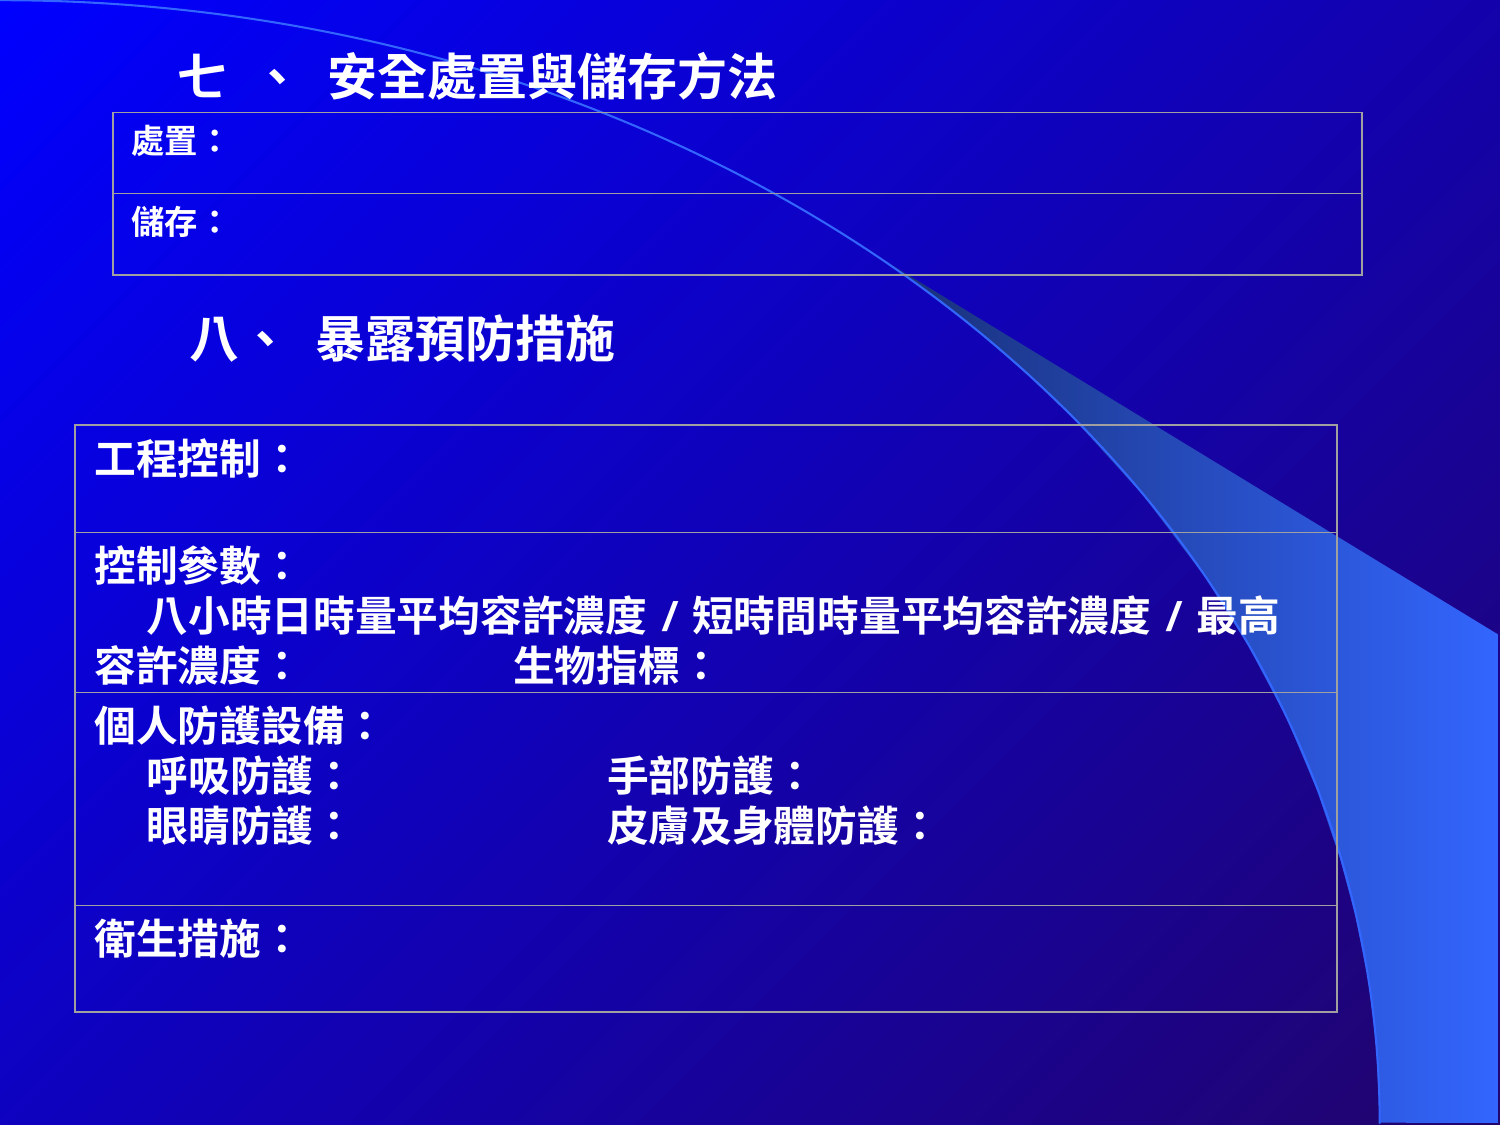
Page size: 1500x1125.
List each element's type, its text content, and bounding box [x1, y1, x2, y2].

text_box 七 、 安全處置與儲存方法 [163, 37, 793, 112]
text_box 儲存： [117, 194, 1358, 274]
text_box 八、 暴露預防措施 [175, 300, 630, 375]
text_box 控制參數： 八小時日時量平均容許濃度/短時間時量平均容許濃度/最高容許濃度： 生物指標： [79, 533, 1333, 692]
text_box 工程控制： [79, 426, 1333, 532]
text_box 個人防護設備： 呼吸防護： 手部防護： 眼睛防護： 皮膚及身體防護： [79, 693, 1333, 905]
text_box 衛生措施： [79, 906, 1333, 1011]
text_box 處置： [117, 113, 1358, 193]
